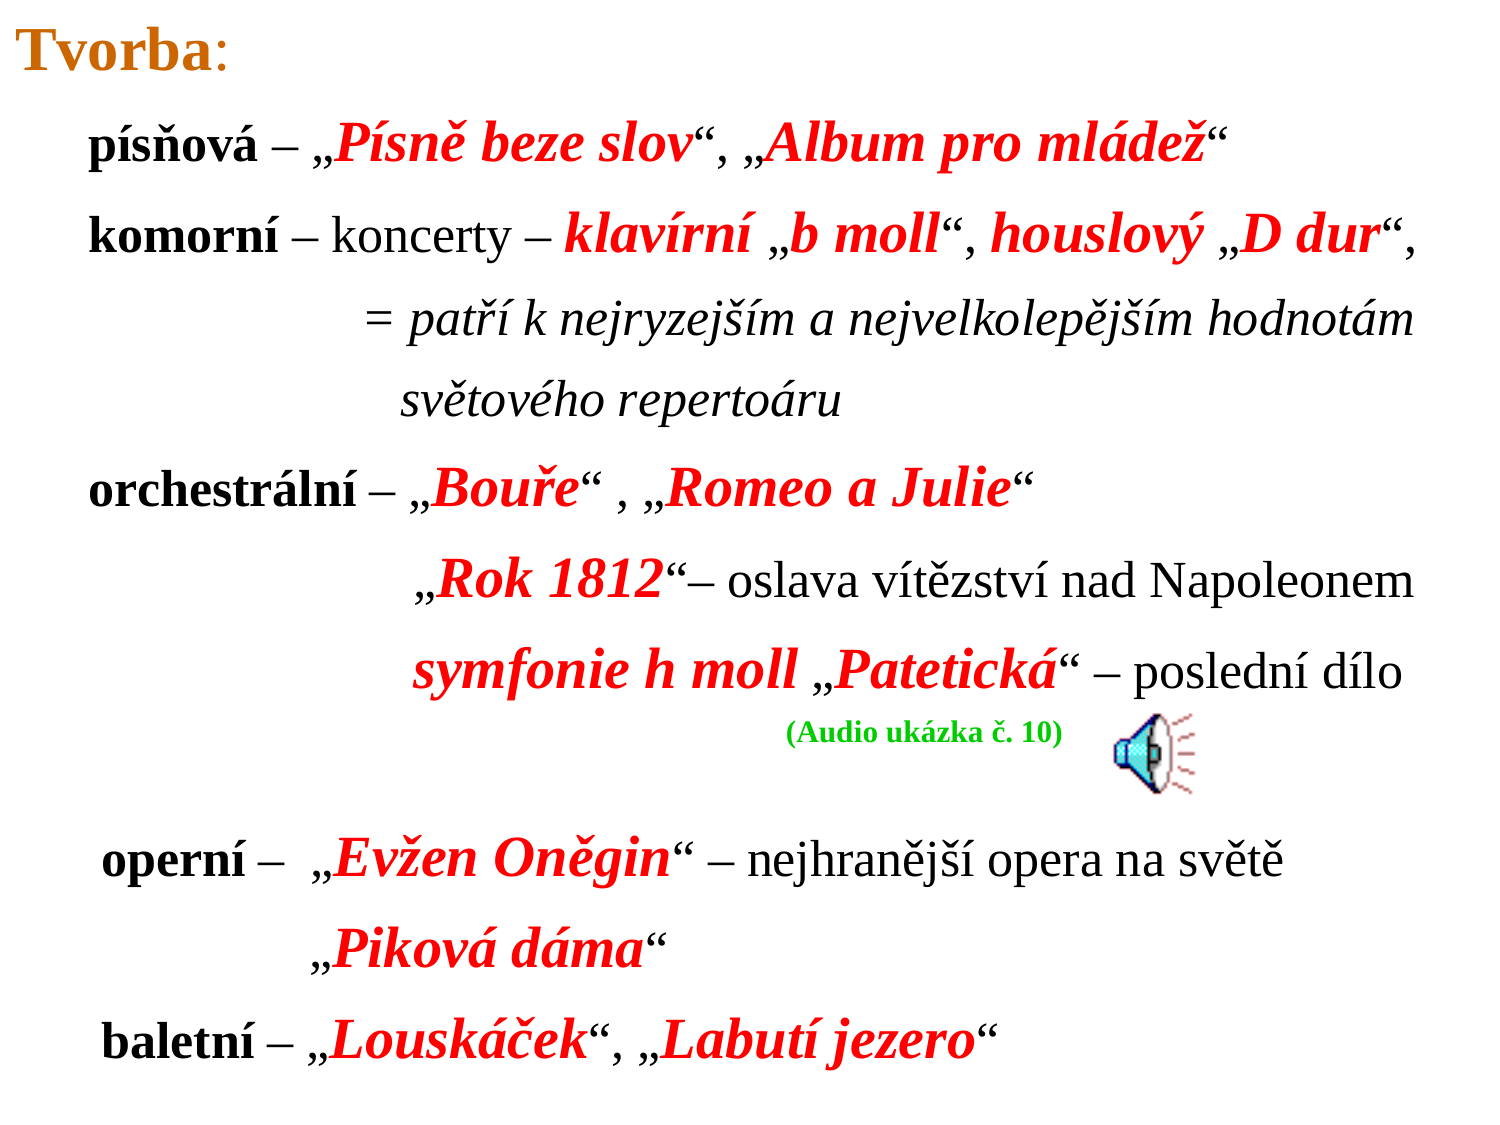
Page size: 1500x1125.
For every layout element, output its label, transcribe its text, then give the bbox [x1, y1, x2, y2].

picture [1112, 712, 1201, 801]
text_box písňová – „Písně beze slov“, „Album pro mládež“ komorní – koncerty – klavírní „b moll“, houslový „D dur“, = patří k nejryzejším a nejvelkolepějším hodnotám světového repertoáru orchestrální – „Bouře“ , „Romeo a Julie“ „Rok 1812“– oslava vítězství nad Napoleonem symfonie h moll „Patetická“ – poslední dílo (Audio ukázka č. 10) operní – „Evžen Oněgin“ – nejhranější opera na světě „Piková dáma“ baletní – „Louskáček“, „Labutí jezero“ [0, 74, 1500, 1078]
text_box Tvorba: [0, 0, 259, 91]
